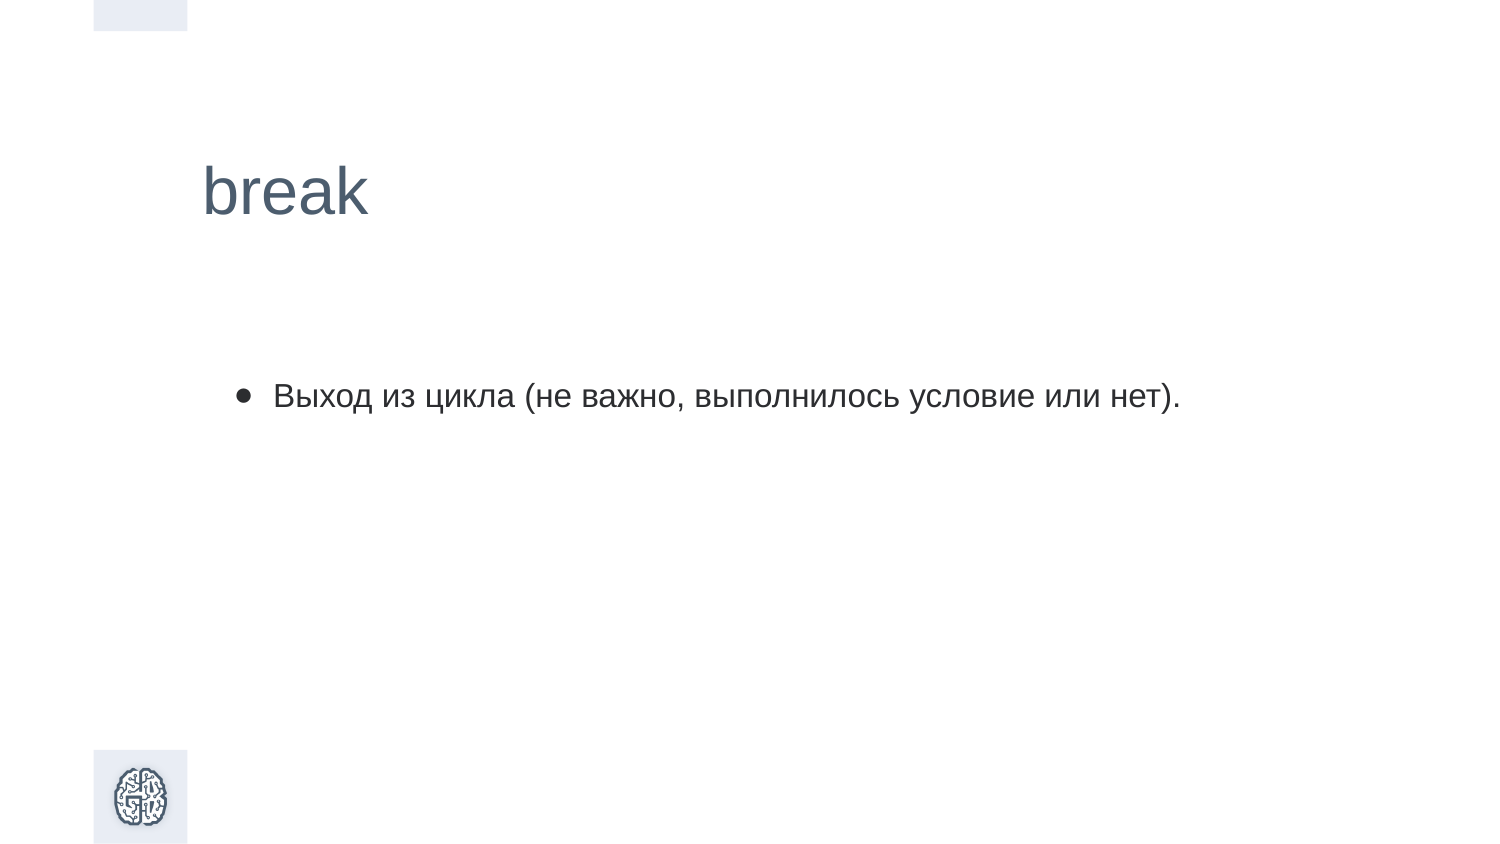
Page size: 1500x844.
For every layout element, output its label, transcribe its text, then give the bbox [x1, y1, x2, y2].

picture [106, 760, 175, 834]
text_box break [187, 93, 1312, 282]
text_box Выход из цикла (не важно, выполнилось условие или нет). [187, 347, 1312, 421]
